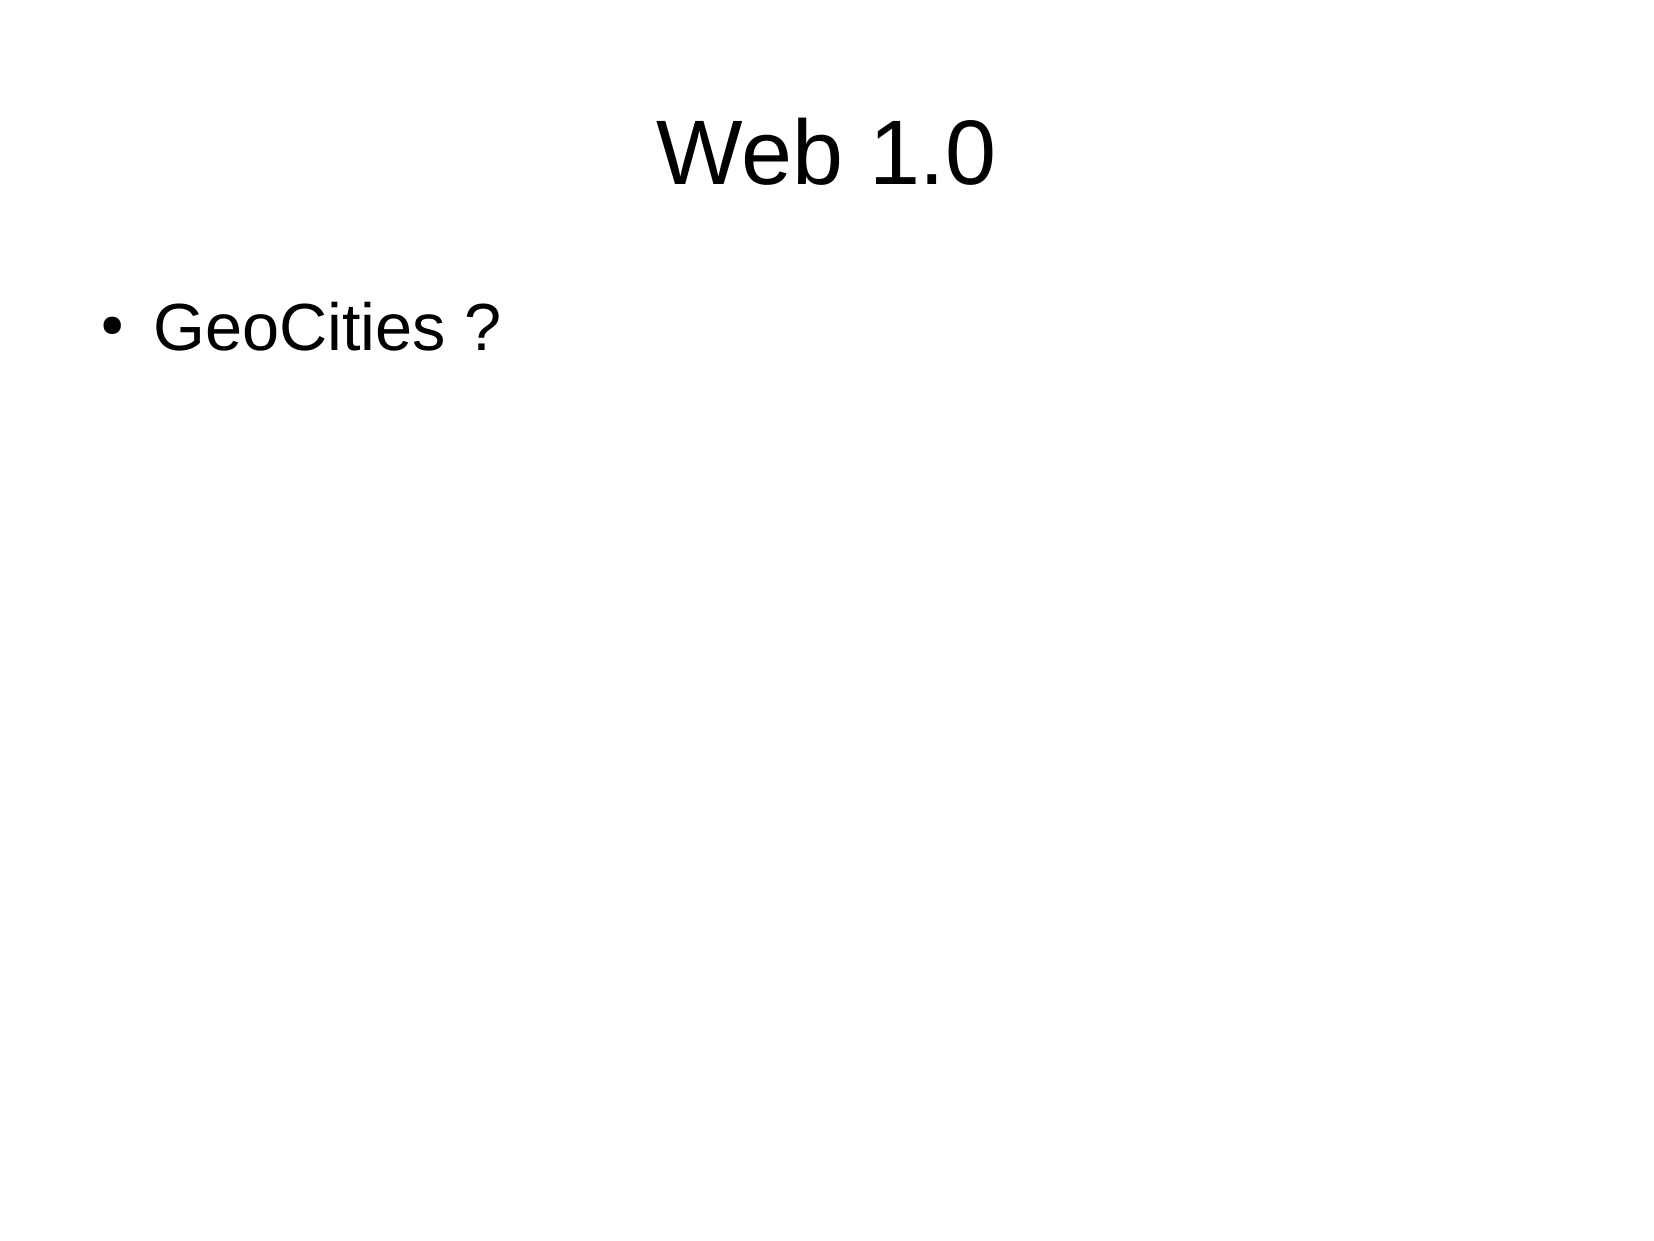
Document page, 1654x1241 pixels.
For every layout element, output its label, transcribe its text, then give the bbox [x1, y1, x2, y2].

title Web 1.0 [82, 49, 1571, 257]
list GeoCities ? [82, 290, 1571, 1010]
